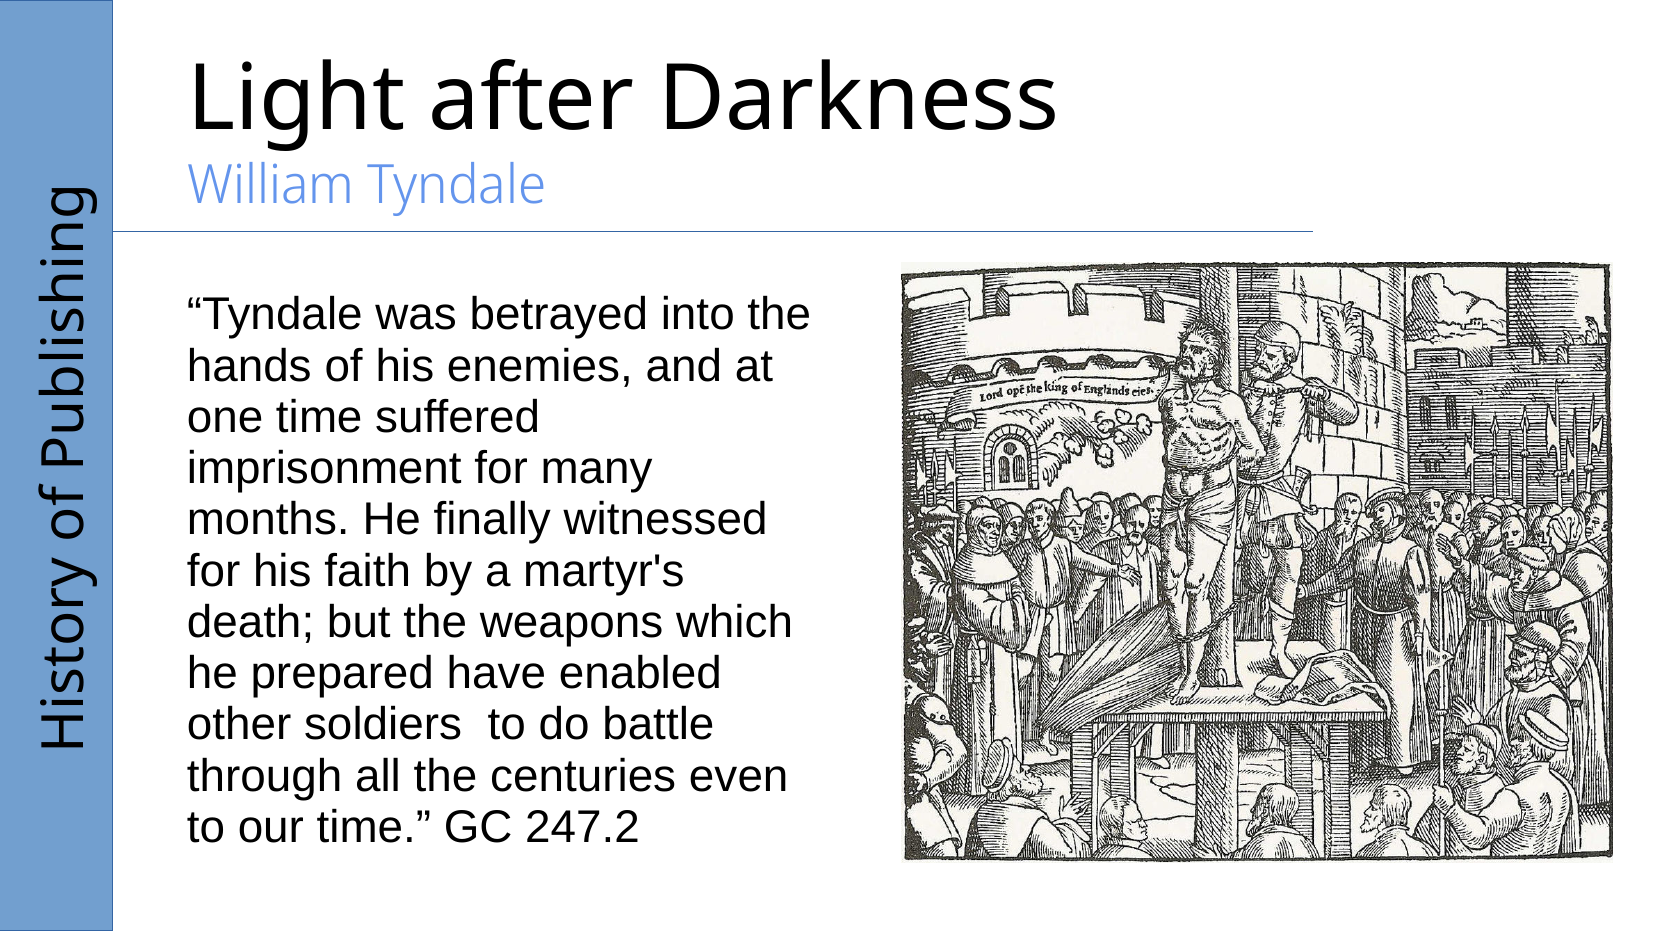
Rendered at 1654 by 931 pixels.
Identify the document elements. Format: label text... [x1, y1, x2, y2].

title William Tyndale [187, 125, 1571, 239]
text_box History of Publishing [13, 37, 105, 901]
text_box “Tyndale was betrayed into the hands of his enemies, and at one time suffered imprisonment for many months. He finally witnessed for his faith by a martyr's death; but the weapons which he prepared have enabled other soldiers to do battle through all the centuries even to our time.” GC 247.2 [186, 288, 826, 853]
text_box [0, 0, 113, 931]
title Light after Darkness [187, 33, 1571, 125]
picture [901, 262, 1613, 863]
